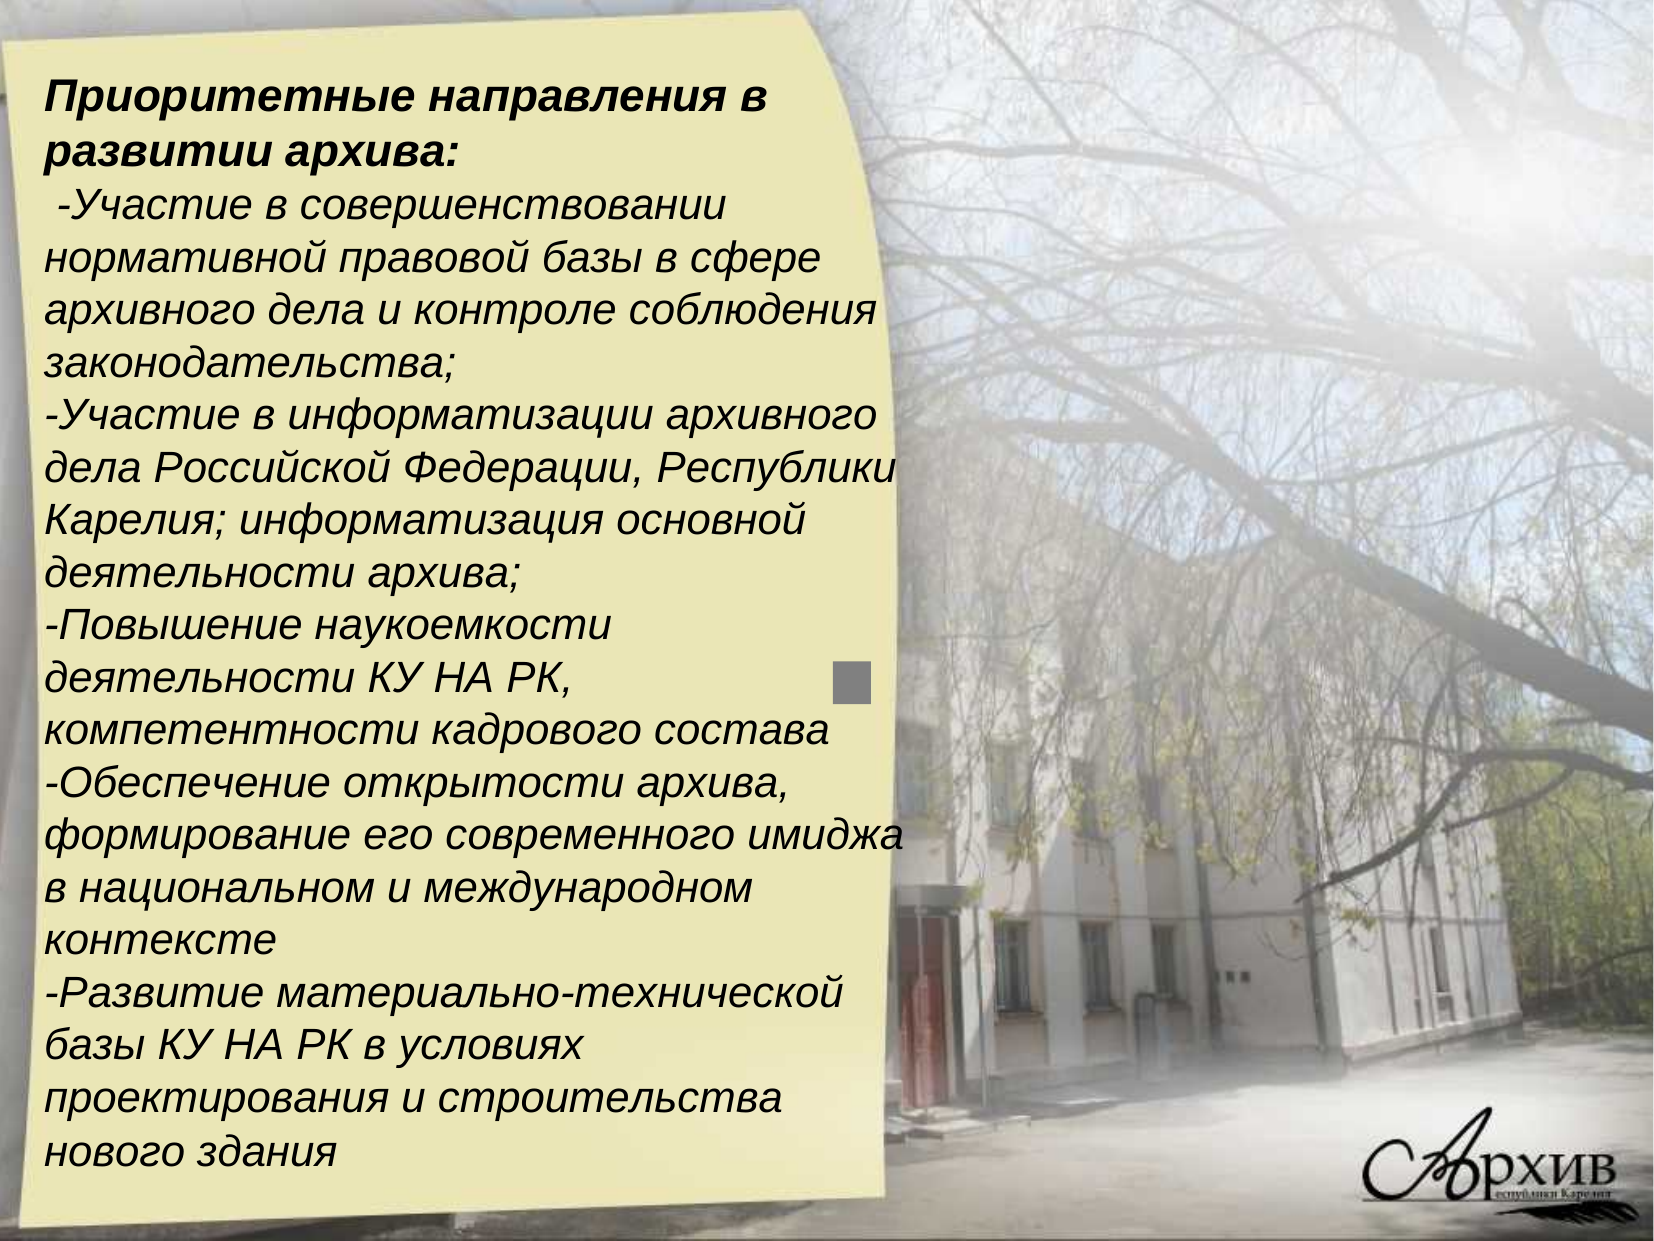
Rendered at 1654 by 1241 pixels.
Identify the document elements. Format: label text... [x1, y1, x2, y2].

text_box [832, 661, 871, 705]
picture [0, 0, 1654, 1241]
text_box Приоритетные направления в развитии архива: -Участие в совершенствовании нормативной правовой базы в сфере архивного дела и контроле соблюдения законодательства; -Участие в информатизации архивного дела Российской Федерации, Республики Карелия; информатизация основной деятельности архива; -Повышение наукоемкости деятельности КУ НА РК, компетентности кадрового состава -Обеспечение открытости архива, формирование его современного имиджа в национальном и международном контексте -Развитие материально-технической базы КУ НА РК в условиях проектирования и строительства нового здания [29, 58, 945, 158]
